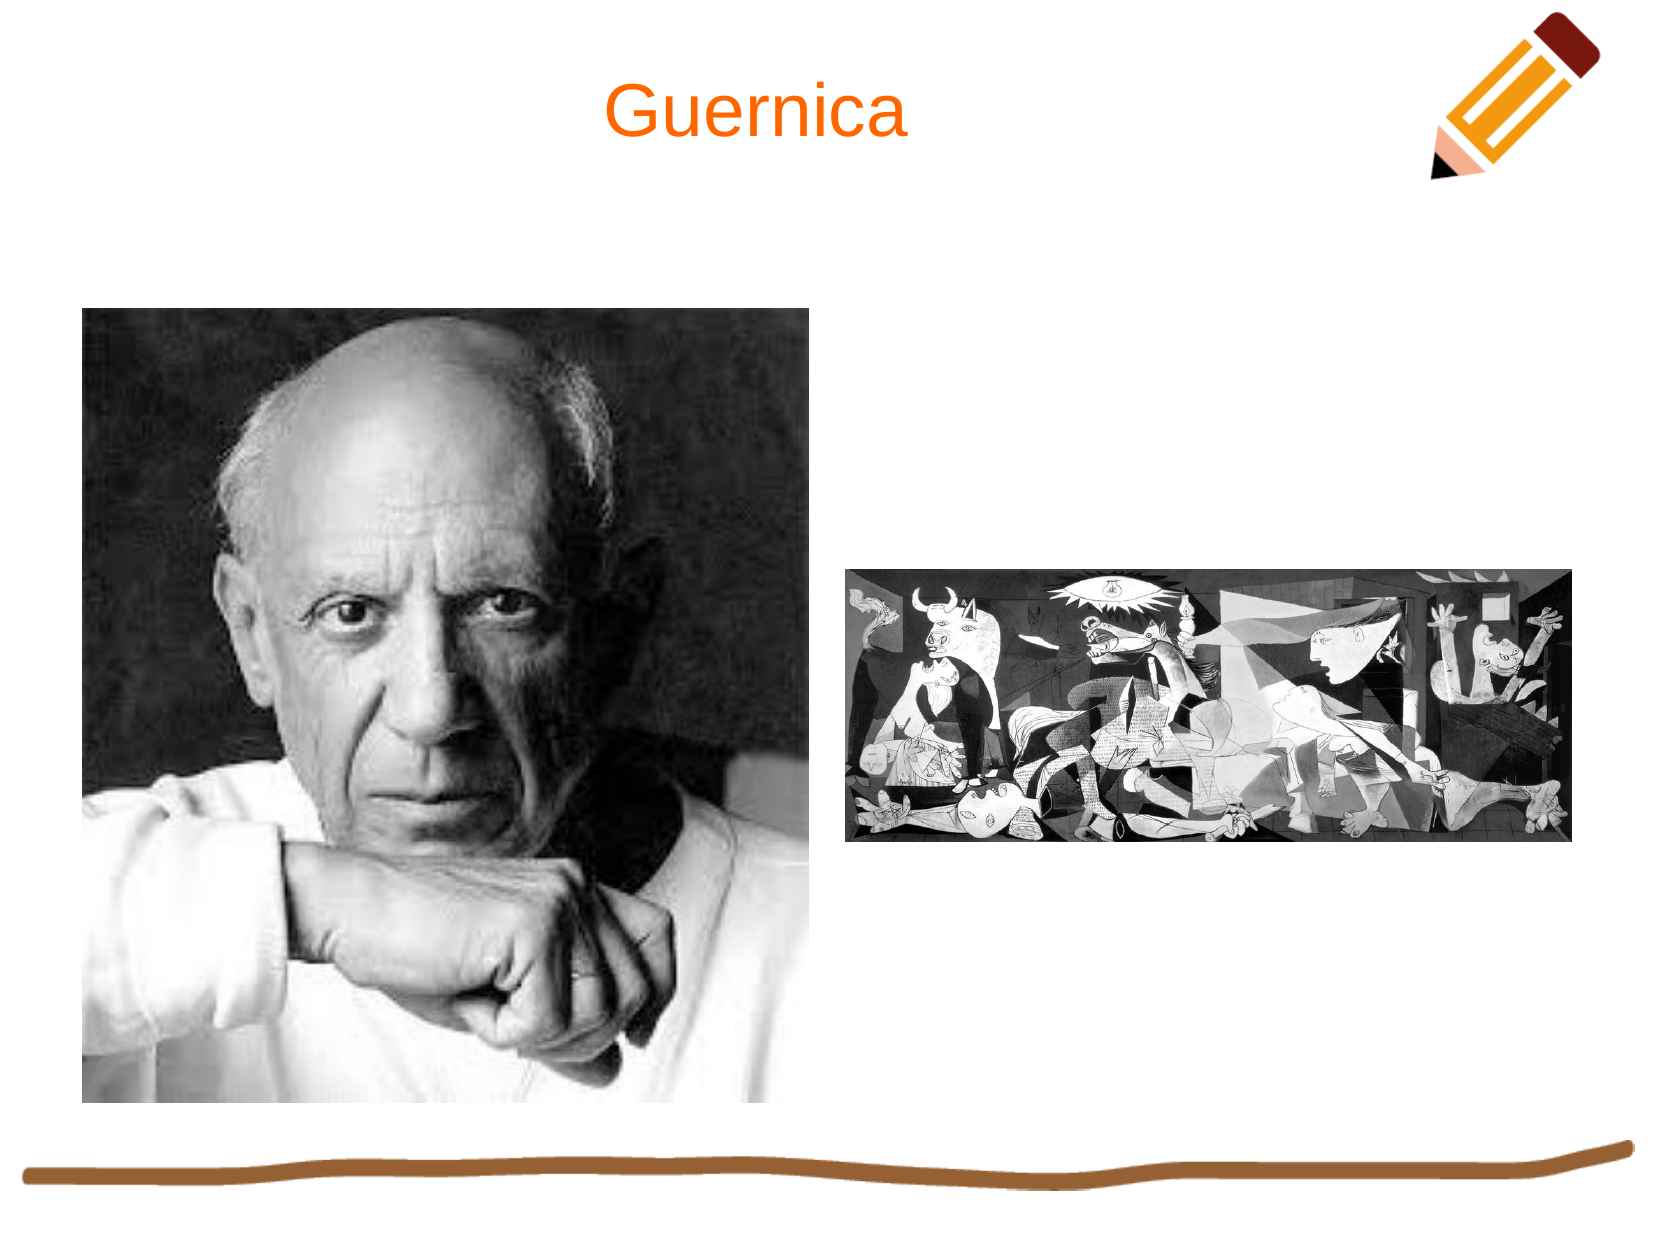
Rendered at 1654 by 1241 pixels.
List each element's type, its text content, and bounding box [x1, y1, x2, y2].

picture [22, 1140, 1635, 1191]
picture [845, 569, 1572, 842]
picture [82, 308, 809, 1103]
picture [1430, 12, 1601, 181]
title Guernica [82, 49, 1430, 172]
